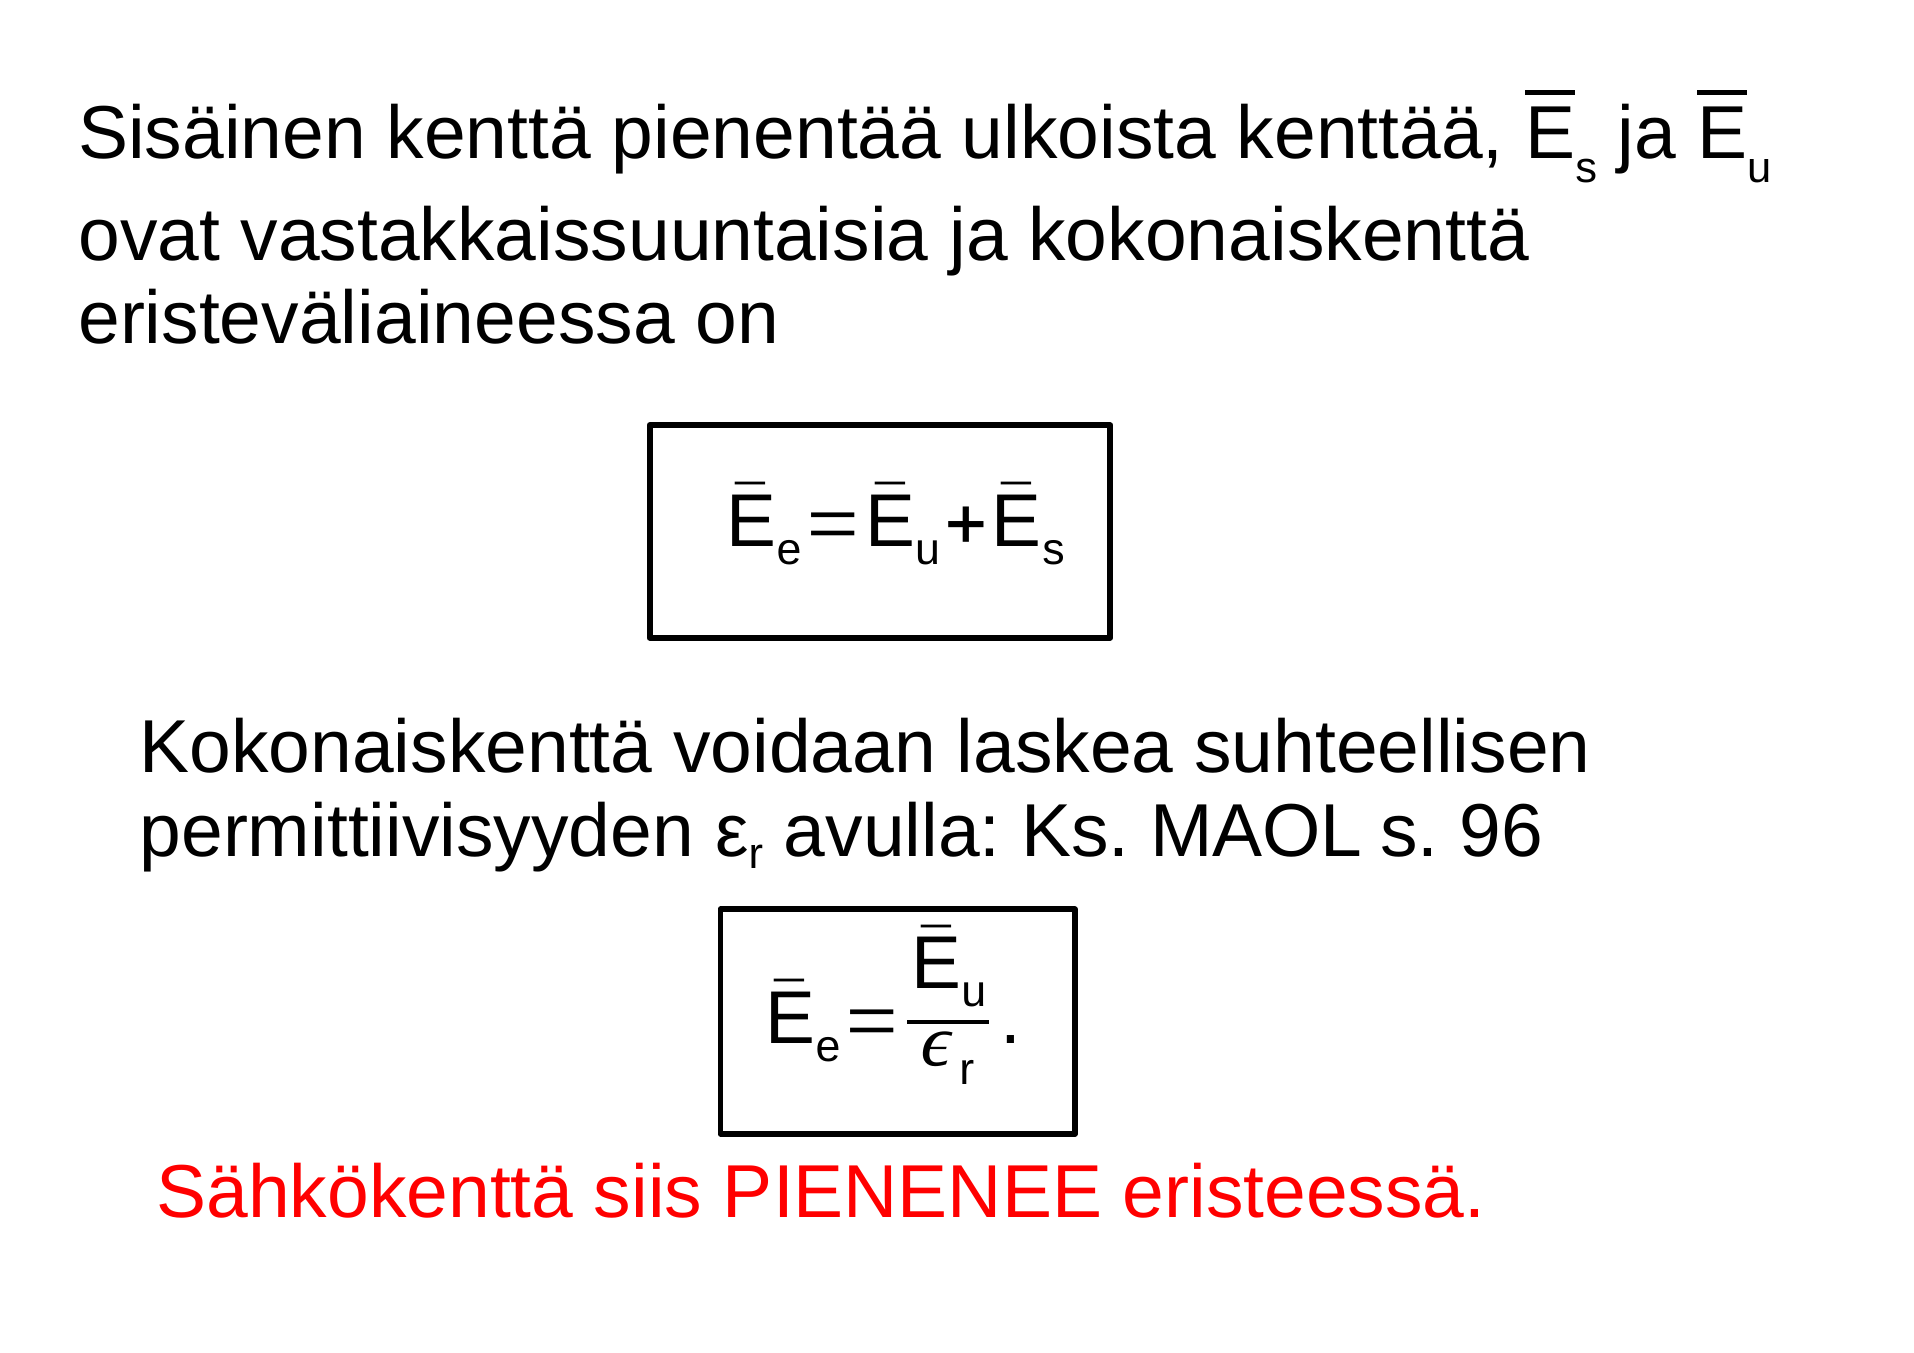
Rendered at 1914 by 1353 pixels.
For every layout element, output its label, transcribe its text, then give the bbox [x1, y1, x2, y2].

text_box [649, 425, 1111, 638]
text_box [696, 886, 1241, 1134]
text_box Sisäinen kenttä pienentää ulkoista kenttää, Es ja Eu ovat vastakkaissuuntaisia ja kokonaiskenttä eristeväliaineessa on [63, 82, 1914, 368]
text_box Sähkökenttä siis PIENENEE eristeessä. [141, 1142, 1770, 1252]
text_box Kokonaiskenttä voidaan laskea suhteellisen permittiivisyyden εr avulla: Ks. MAOL s. 96 [124, 696, 1607, 886]
